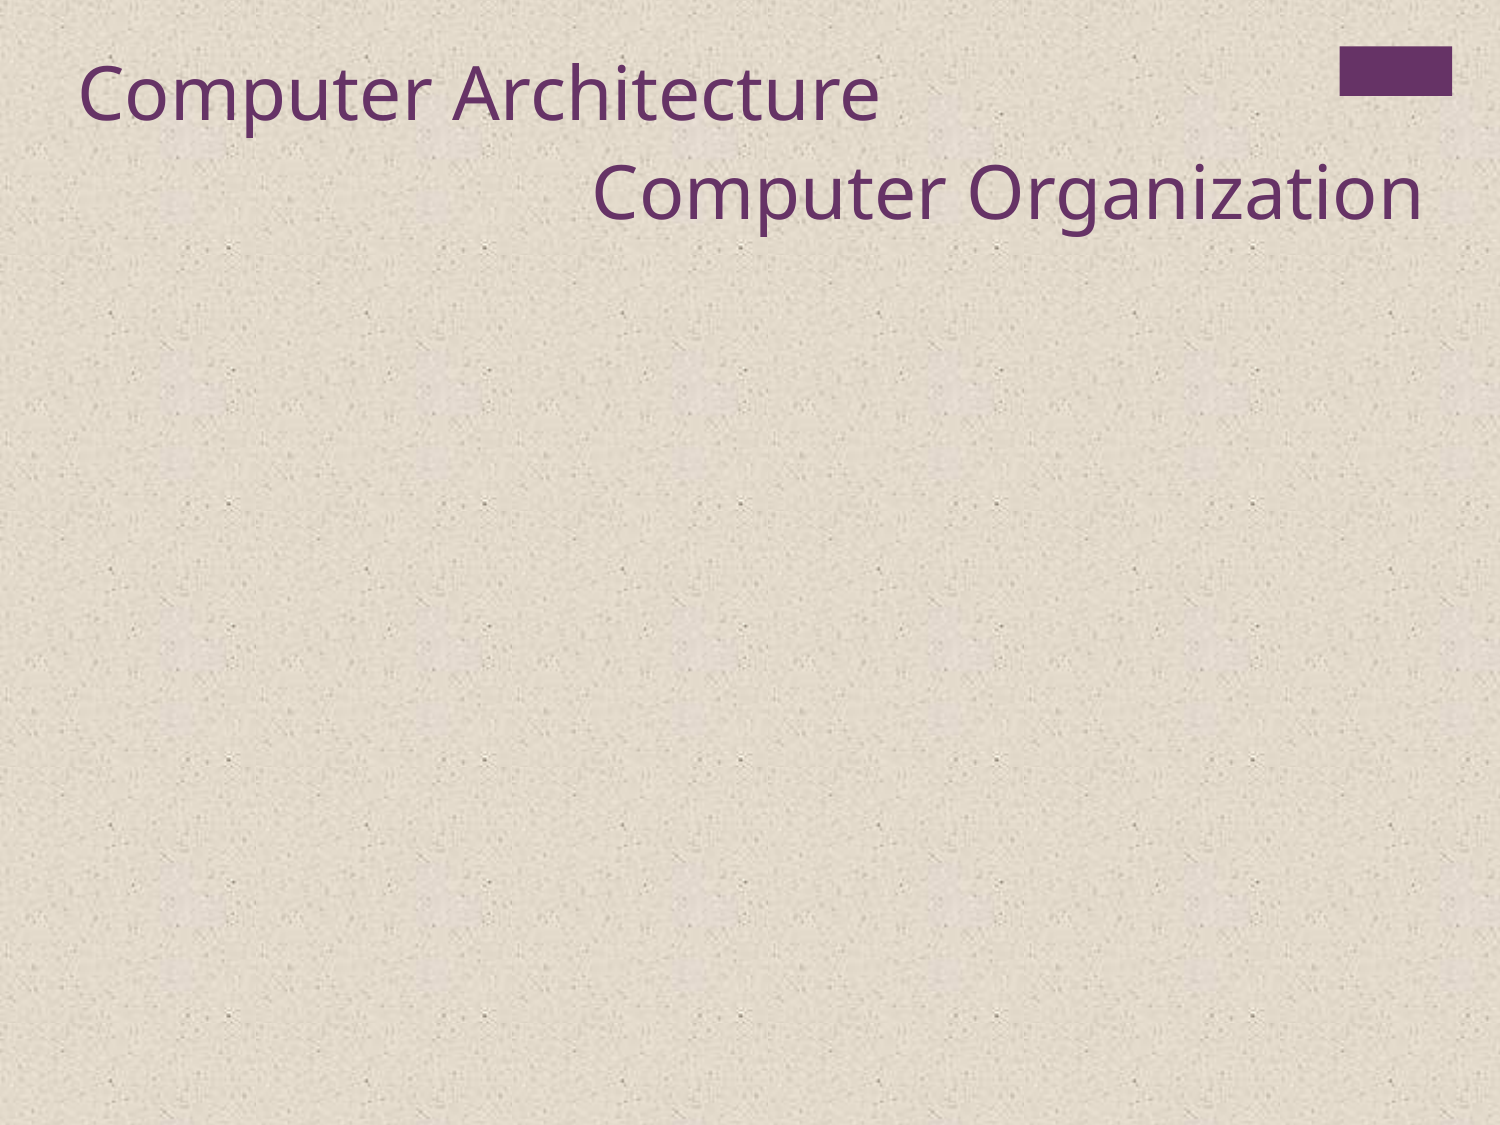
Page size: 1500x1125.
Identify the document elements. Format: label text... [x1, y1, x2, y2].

list Computer Organization [200, 137, 1441, 265]
picture [0, 0, 1500, 1125]
title Computer Architecture [62, 37, 1302, 201]
